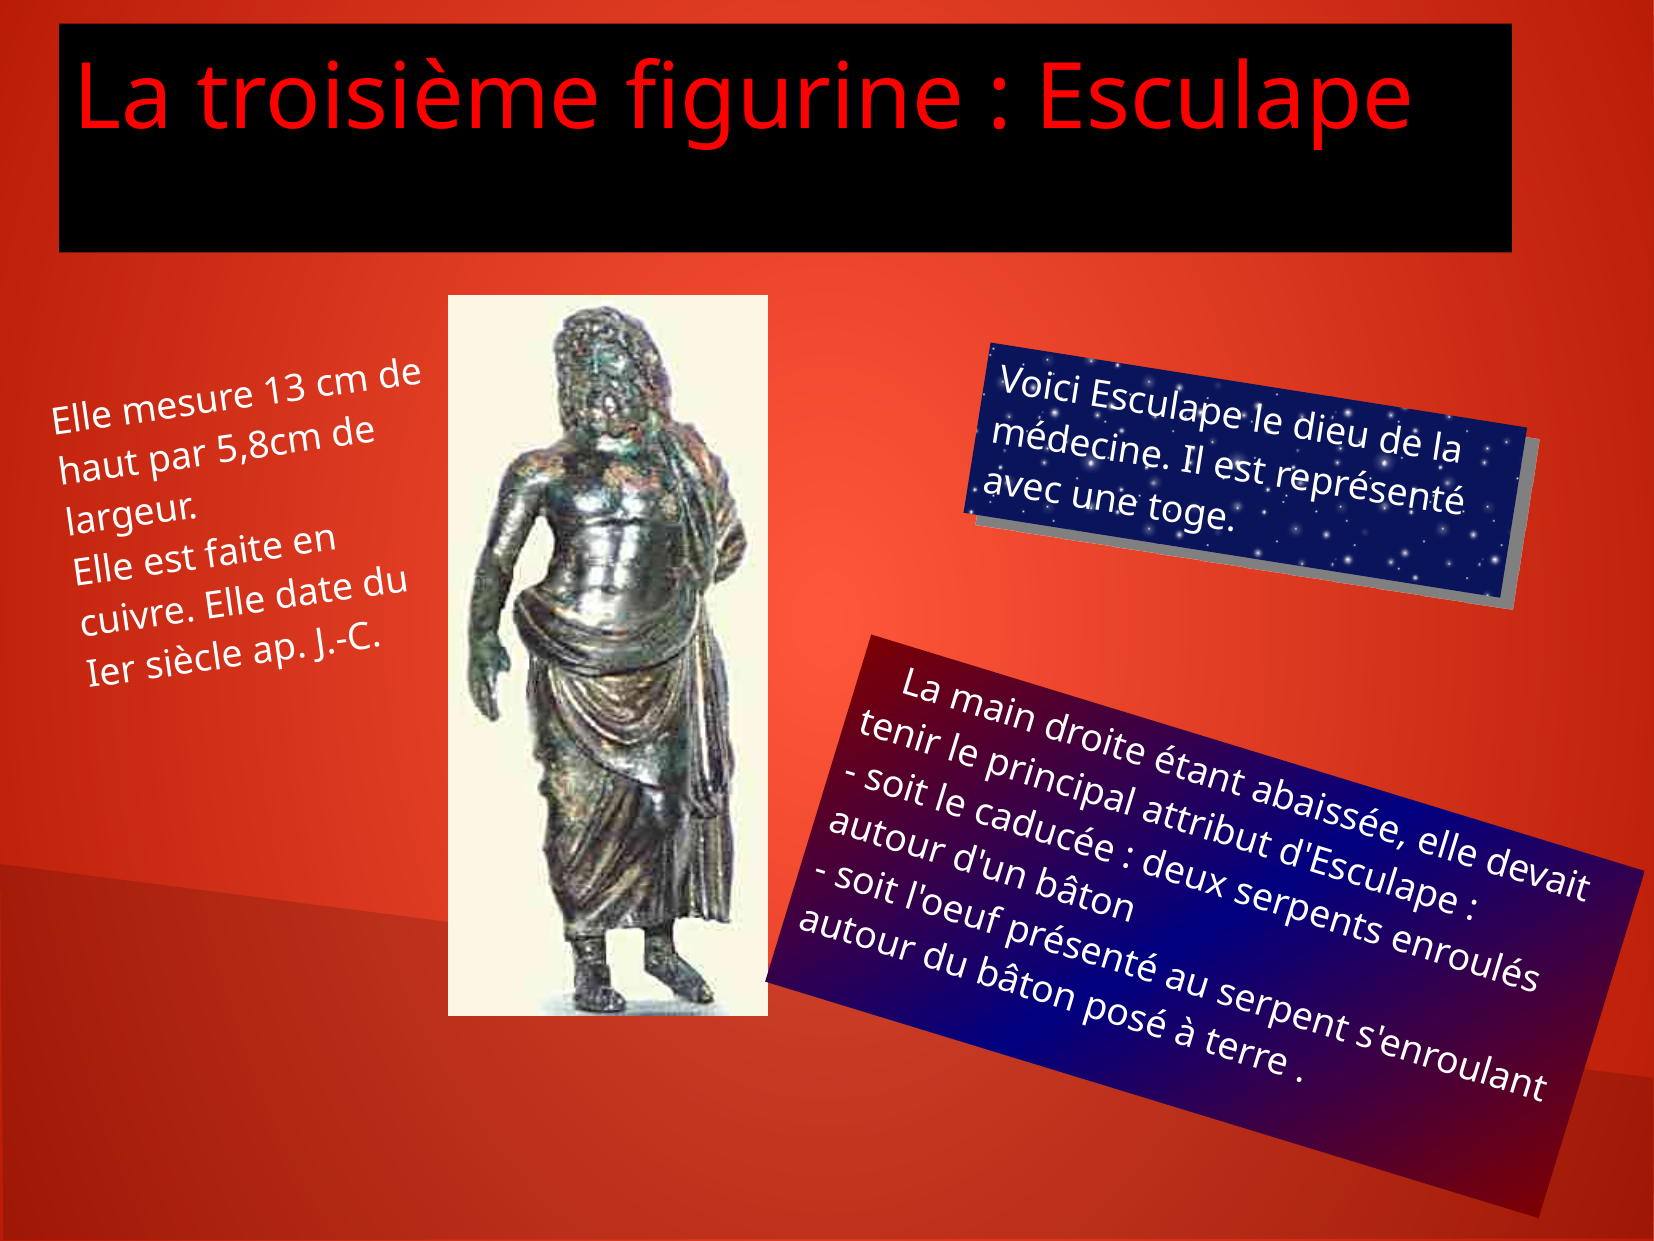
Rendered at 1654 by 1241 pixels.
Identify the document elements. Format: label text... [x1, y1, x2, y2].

text_box La troisième figurine : Esculape [59, 23, 1512, 253]
text_box La main droite étant abaissée, elle devait tenir le principal attribut d'Esculape : - soit le caducée : deux serpents enroulés autour d'un bâton - soit l'oeuf présenté au serpent s'enroulant autour du bâton posé à terre . [765, 634, 1645, 1219]
text_box Elle mesure 13 cm de haut par 5,8cm de largeur. Elle est faite en cuivre. Elle date du Ier siècle ap. J.-C. [31, 332, 482, 655]
text_box Voici Esculape le dieu de la médecine. Il est représenté avec une toge. [963, 342, 1528, 598]
picture [448, 295, 768, 1016]
